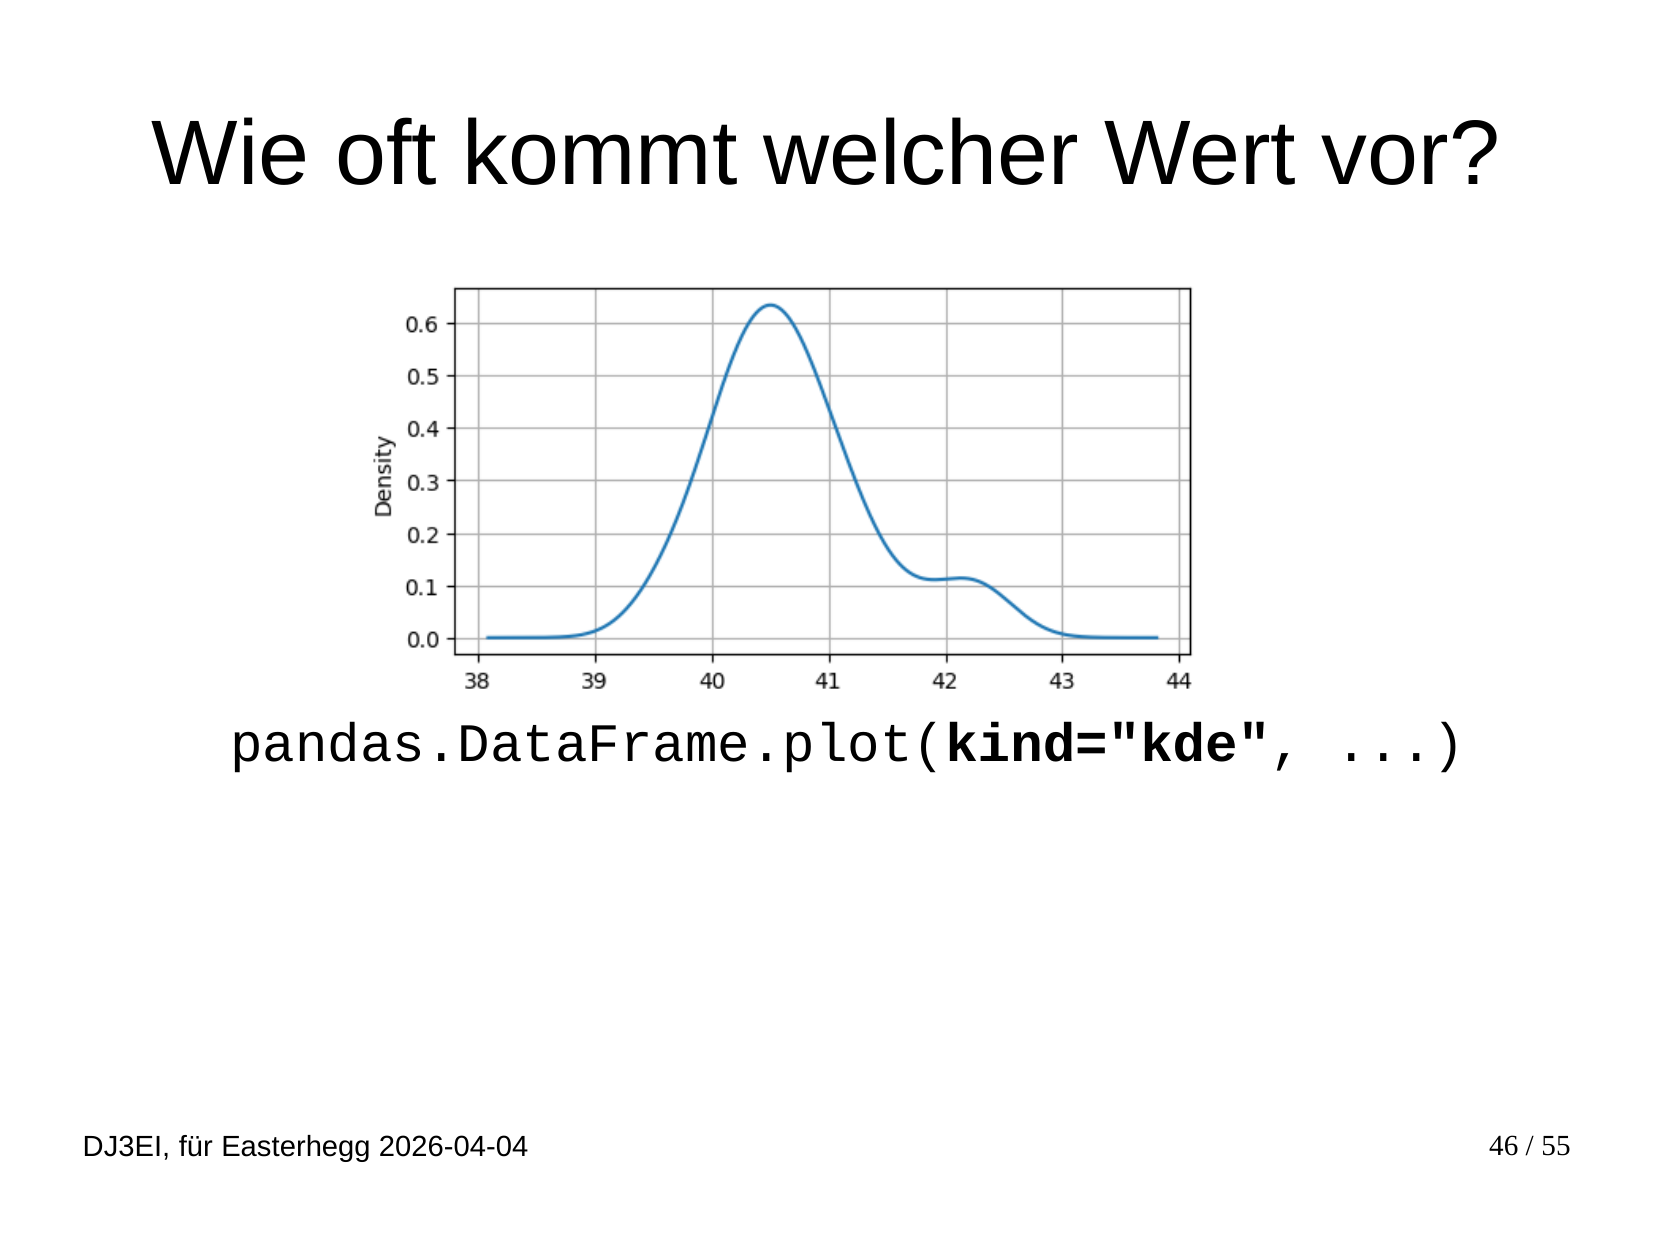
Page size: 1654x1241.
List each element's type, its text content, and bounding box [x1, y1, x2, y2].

picture [358, 274, 1209, 708]
title Wie oft kommt welcher Wert vor? [82, 49, 1571, 257]
text_box pandas.DataFrame.plot(kind="kde", ...) [215, 708, 1483, 785]
